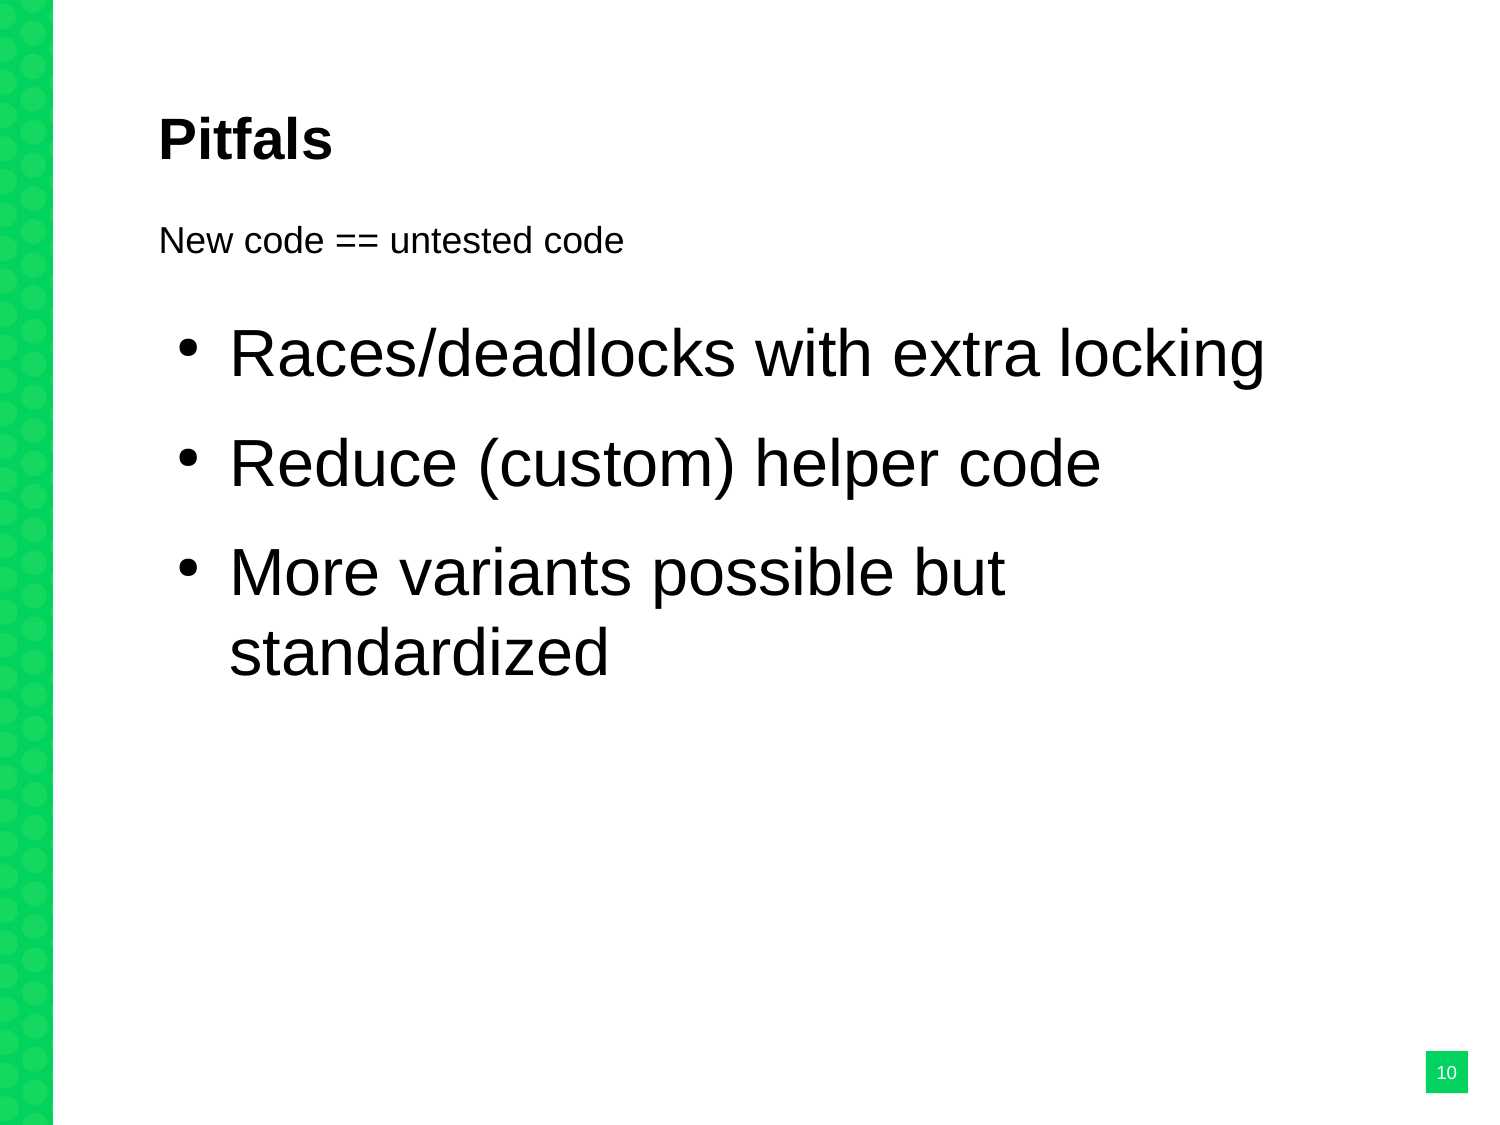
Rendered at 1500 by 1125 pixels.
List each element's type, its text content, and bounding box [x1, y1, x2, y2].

picture [0, 0, 53, 1125]
text_box <number> [1425, 1051, 1468, 1094]
title Pitfals [143, 94, 1397, 180]
list Races/deadlocks with extra locking Reduce (custom) helper code More variants possible but standardized [143, 302, 1397, 1021]
list New code == untested code [143, 202, 1397, 274]
